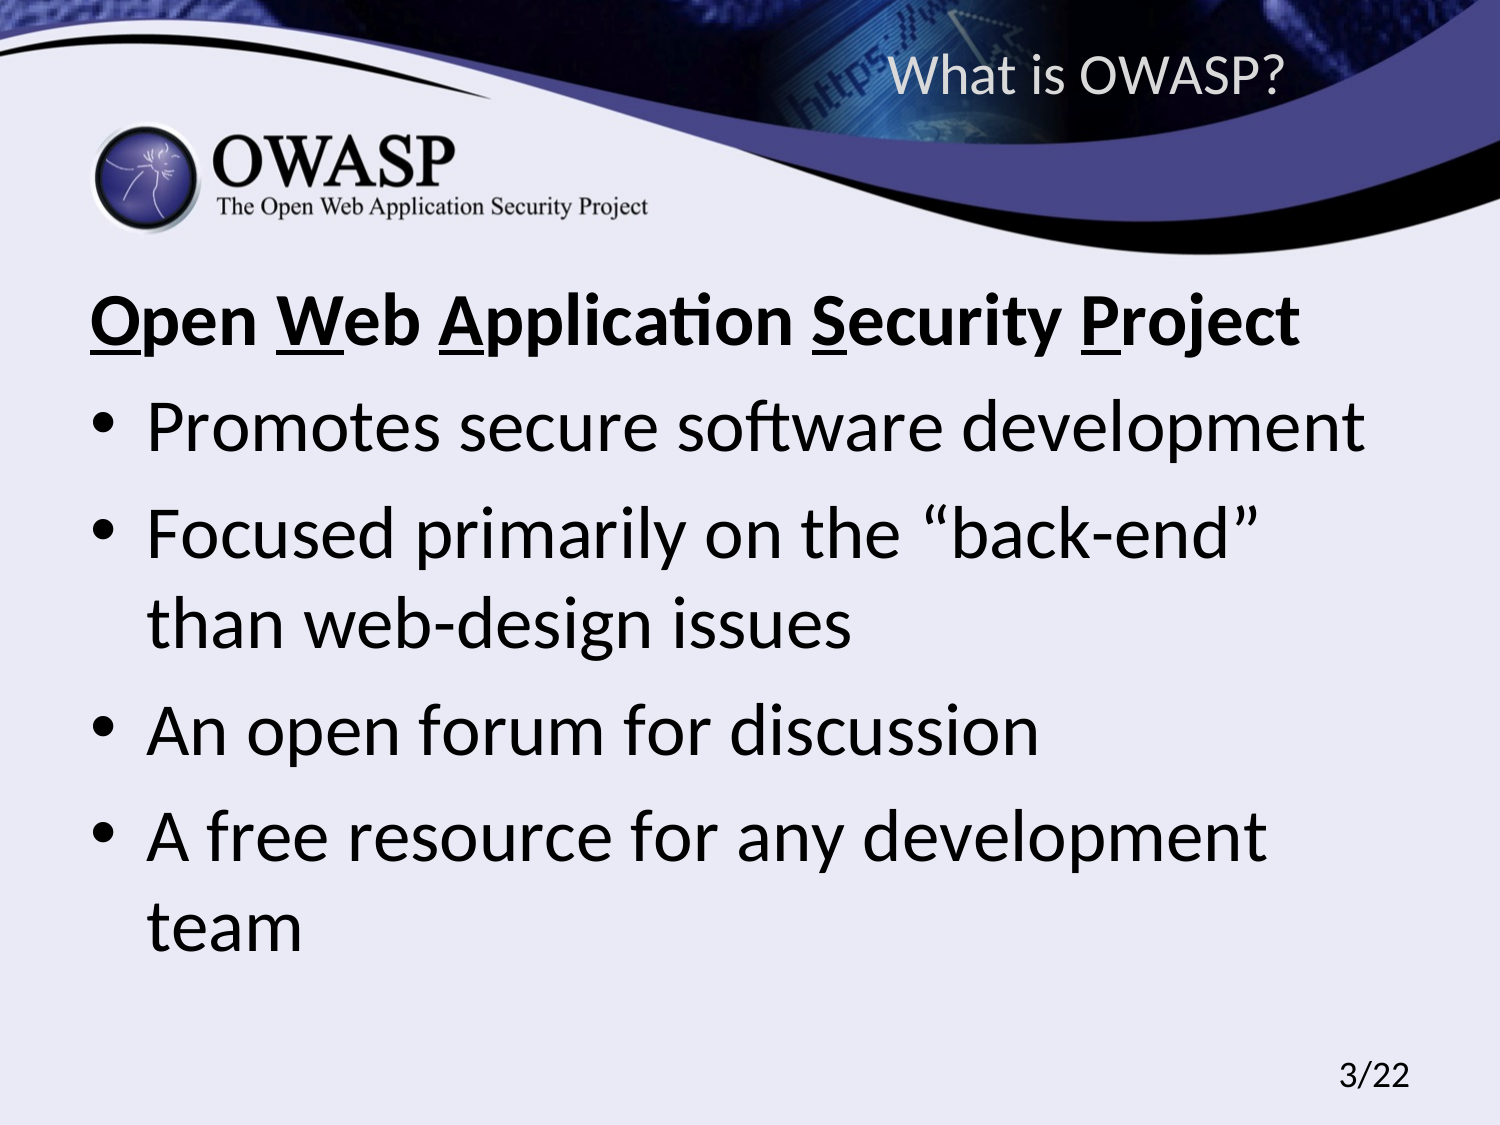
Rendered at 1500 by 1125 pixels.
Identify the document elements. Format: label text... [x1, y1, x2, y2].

picture [0, 0, 1500, 1125]
list Open Web Application Security Project Promotes secure software development Focused primarily on the “back-end” than web-design issues An open forum for discussion A free resource for any development team [75, 262, 1426, 1005]
title What is OWASP? [699, 12, 1476, 130]
